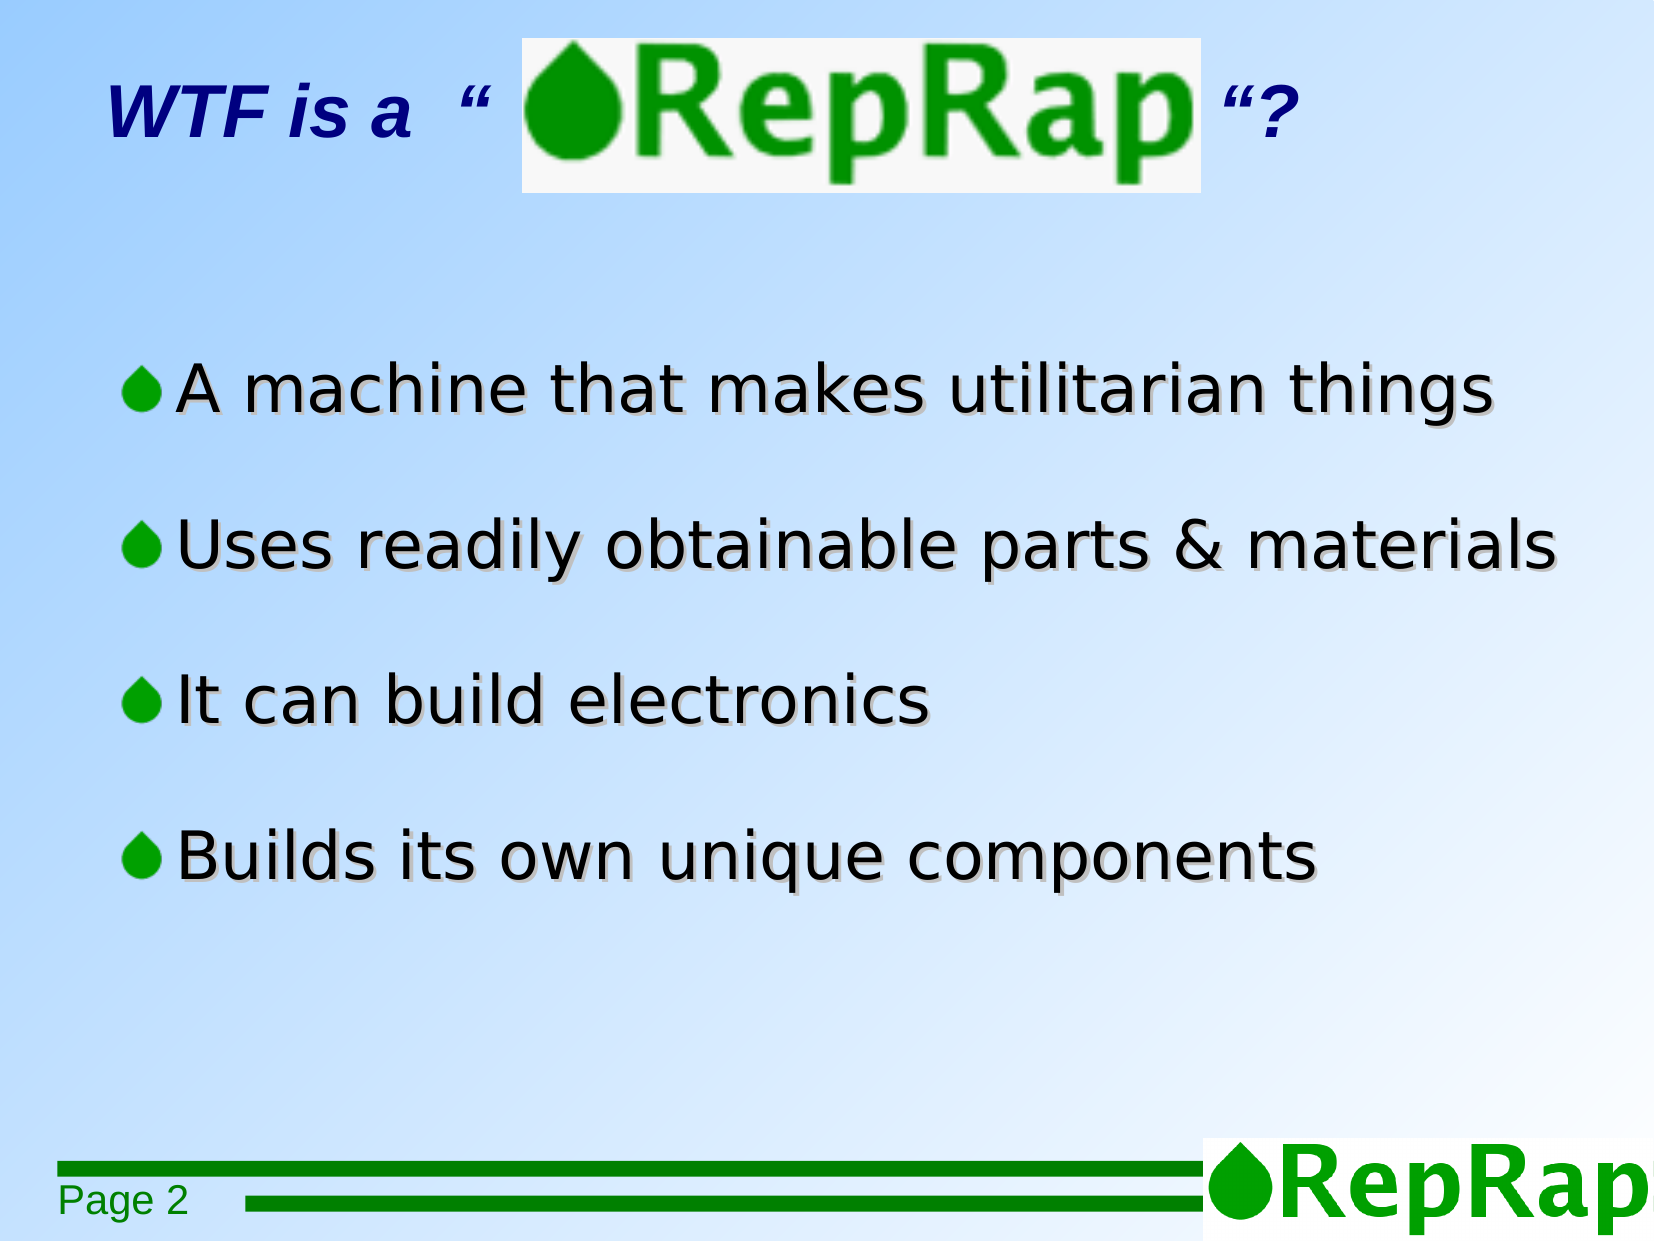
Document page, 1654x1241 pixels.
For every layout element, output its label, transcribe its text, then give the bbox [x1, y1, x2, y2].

title WTF is a “ “? [105, 4, 1342, 219]
text_box A machine that makes utilitarian things Uses readily obtainable parts & materials It can build electronics Builds its own unique components [119, 350, 1569, 1241]
picture [1569, 1138, 1654, 1241]
picture [522, 38, 1201, 193]
